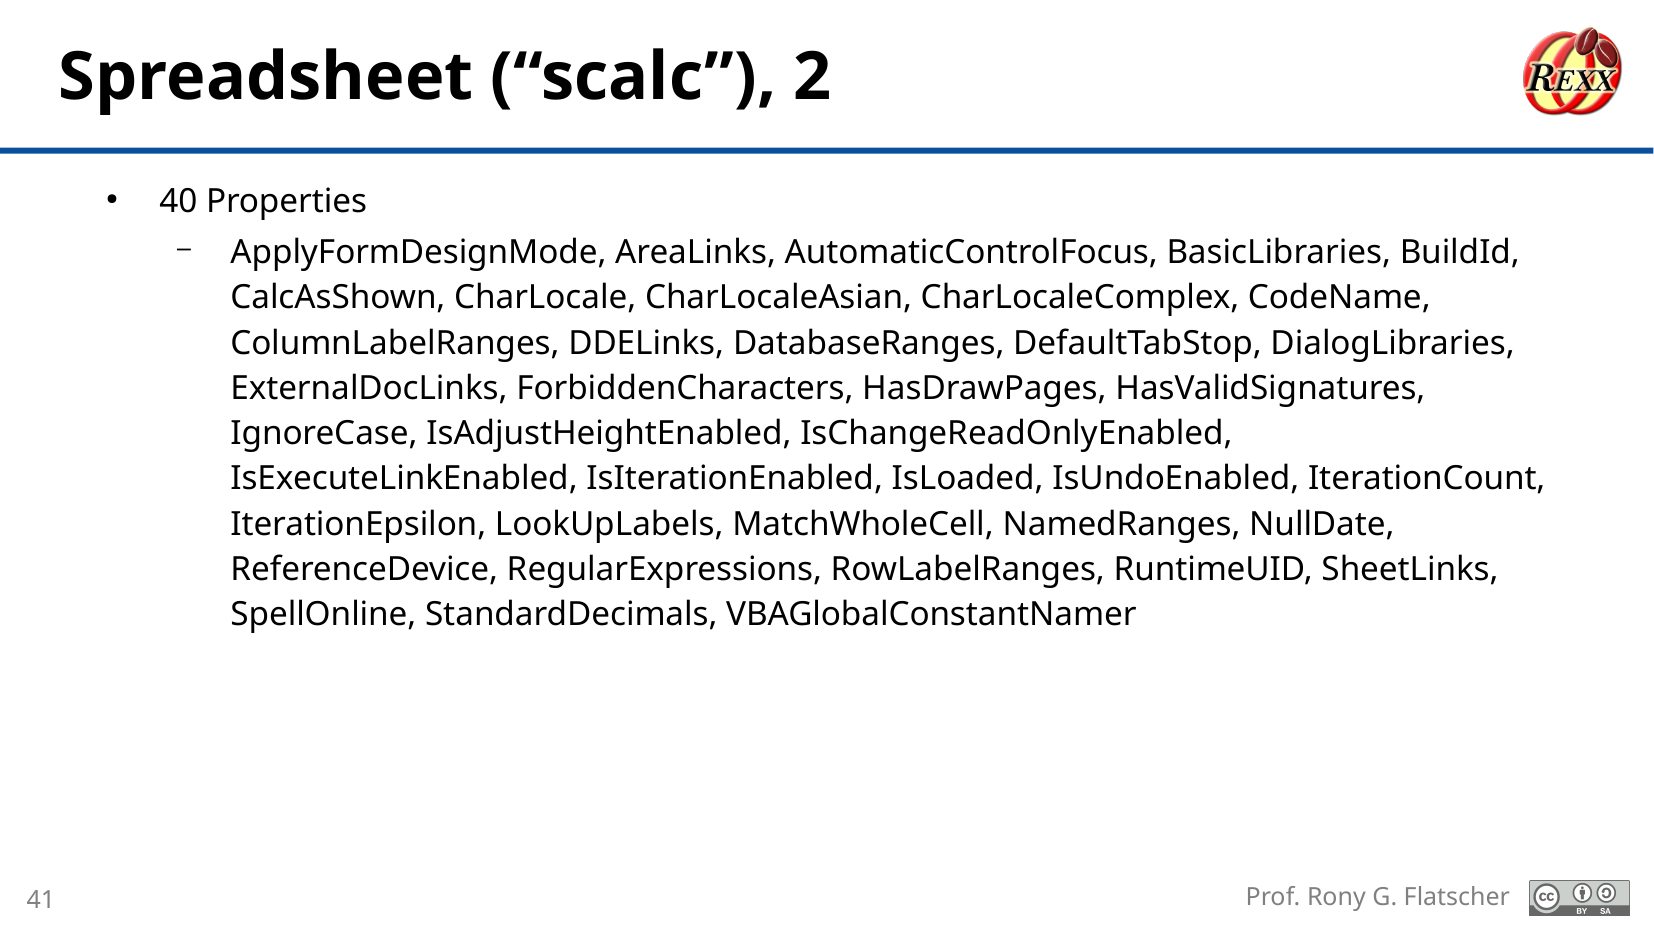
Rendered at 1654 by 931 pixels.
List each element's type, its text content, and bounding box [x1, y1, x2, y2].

list 40 Properties ApplyFormDesignMode, AreaLinks, AutomaticControlFocus, BasicLibraries, BuildId, CalcAsShown, CharLocale, CharLocaleAsian, CharLocaleComplex, CodeName, ColumnLabelRanges, DDELinks, DatabaseRanges, DefaultTabStop, DialogLibraries, ExternalDocLinks, ForbiddenCharacters, HasDrawPages, HasValidSignatures, IgnoreCase, IsAdjustHeightEnabled, IsChangeReadOnlyEnabled, IsExecuteLinkEnabled, IsIterationEnabled, IsLoaded, IsUndoEnabled, IterationCount, IterationEpsilon, LookUpLabels, MatchWholeCell, NamedRanges, NullDate, ReferenceDevice, RegularExpressions, RowLabelRanges, RuntimeUID, SheetLinks, SpellOnline, StandardDecimals, VBAGlobalConstantNamer [88, 177, 1577, 857]
title Spreadsheet (“scalc”), 2 [0, 0, 1625, 148]
